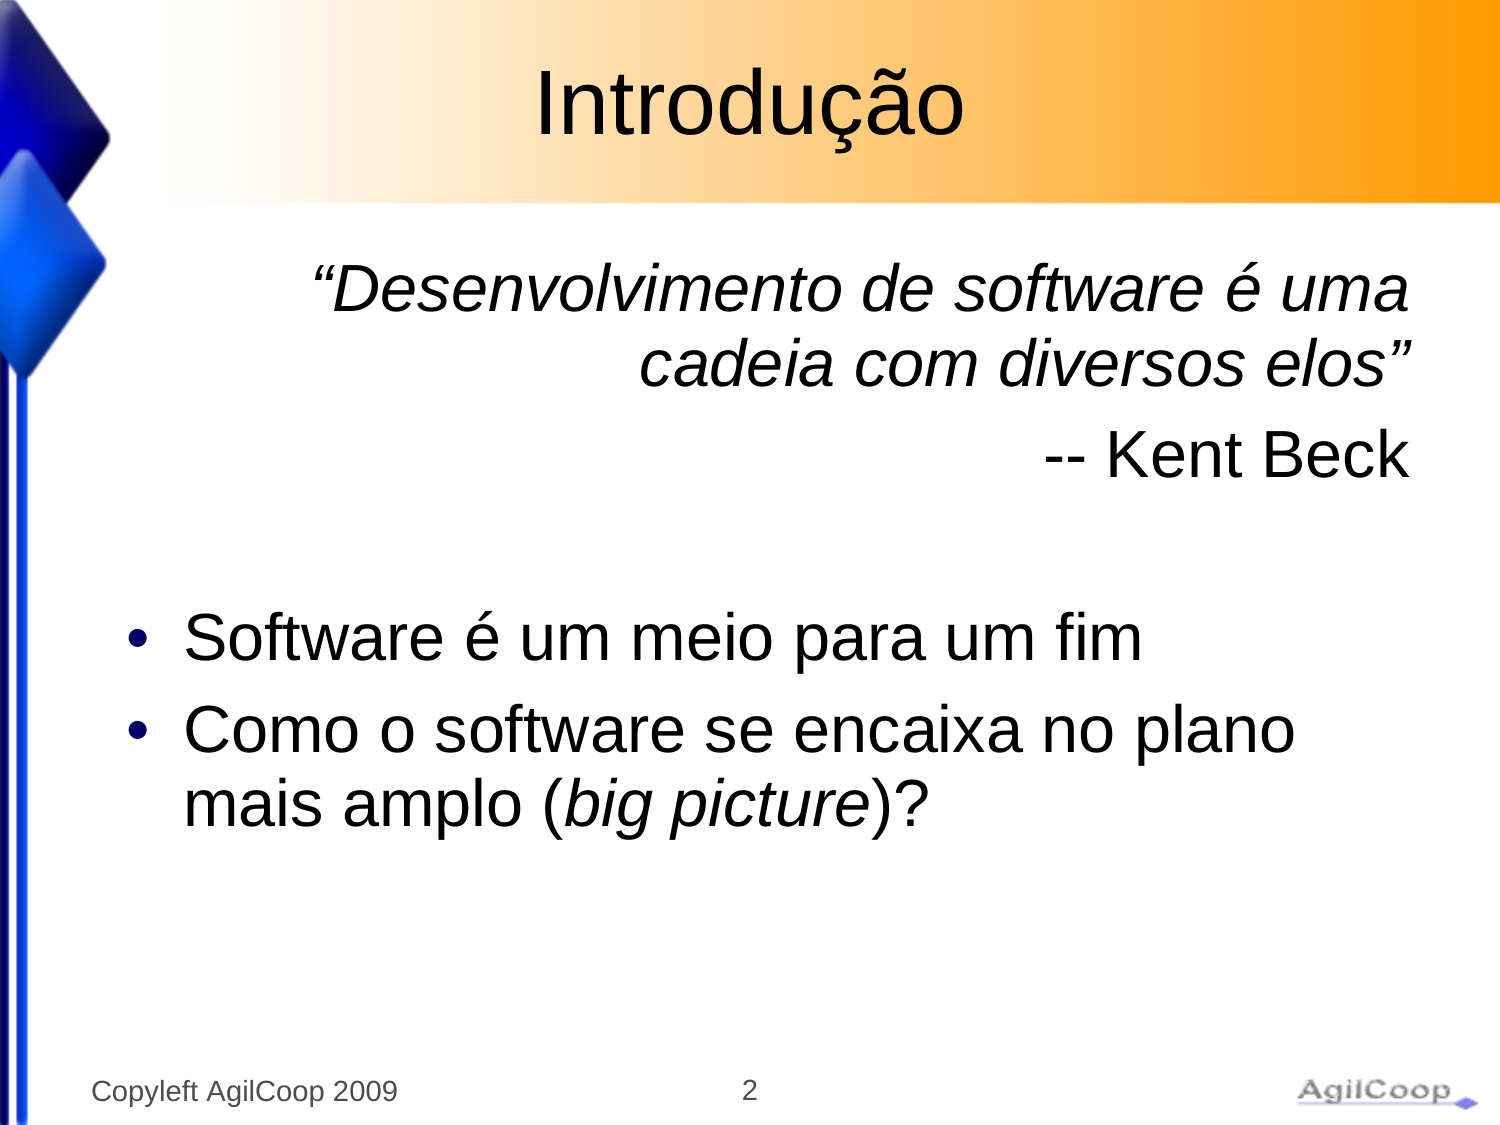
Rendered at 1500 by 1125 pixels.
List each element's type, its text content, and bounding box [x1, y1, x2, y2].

list “Desenvolvimento de software é uma cadeia com diversos elos” -- Kent Beck Software é um meio para um fim Como o software se encaixa no plano mais amplo (big picture)? [112, 243, 1425, 1006]
title Introdução [75, 8, 1426, 197]
picture [0, 0, 1500, 1125]
